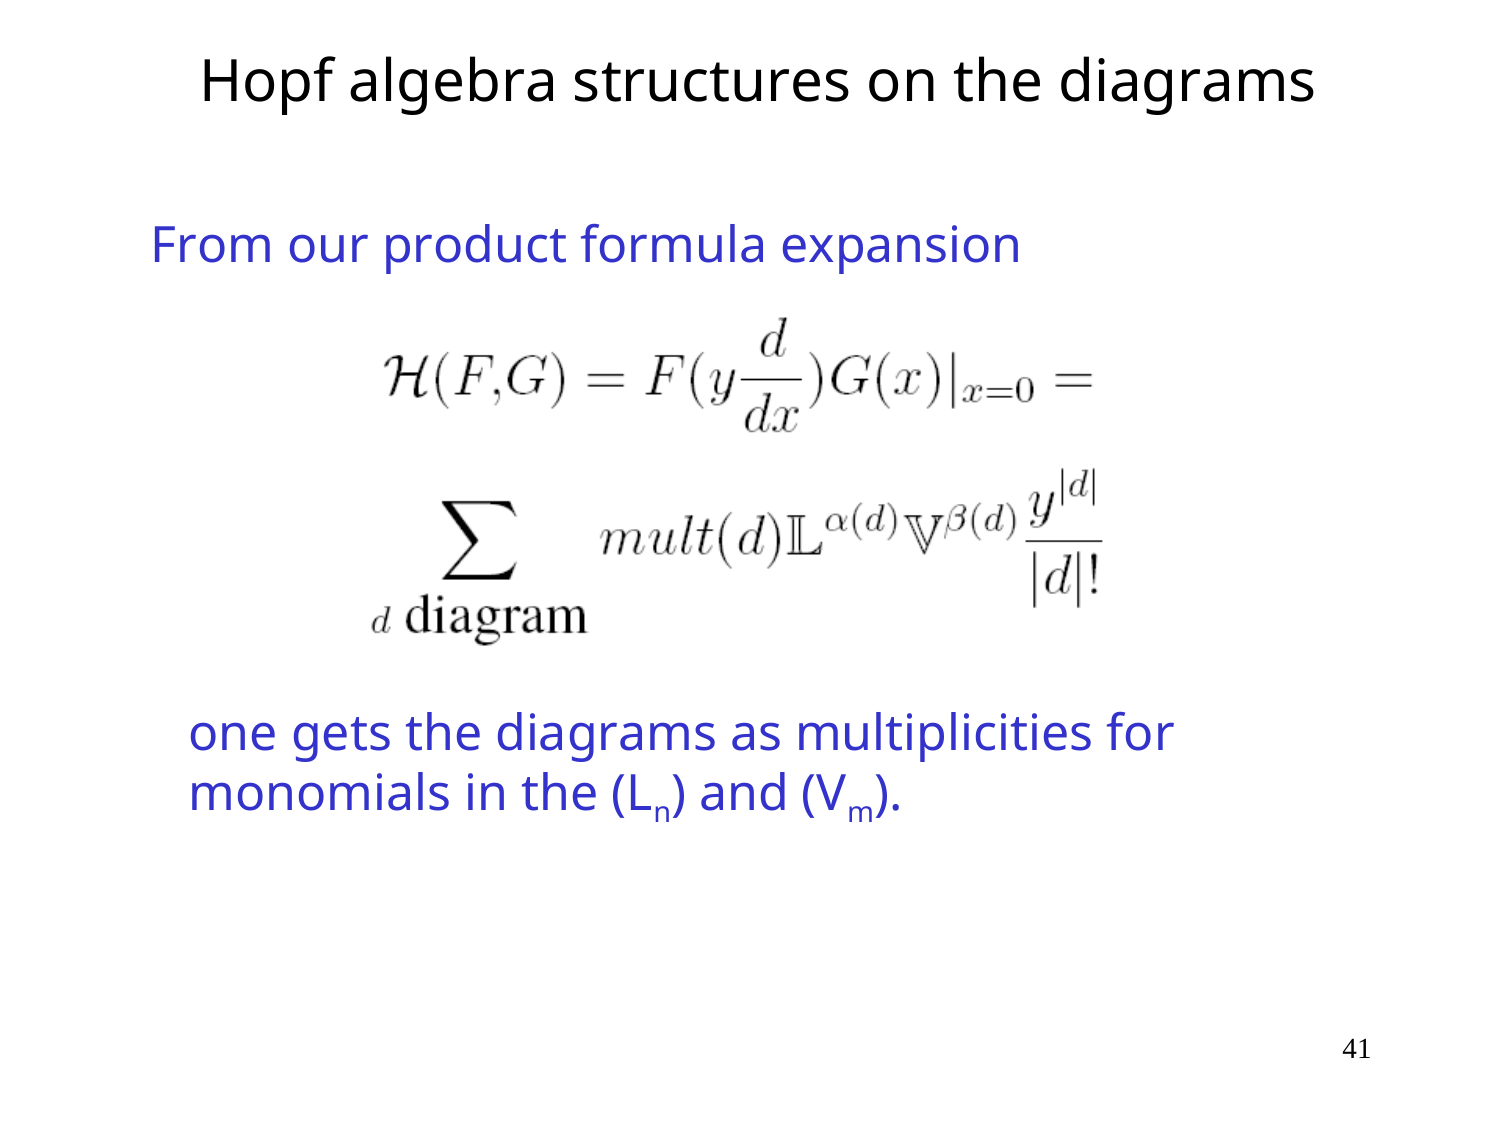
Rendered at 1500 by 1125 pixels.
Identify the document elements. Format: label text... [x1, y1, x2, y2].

text_box one gets the diagrams as multiplicities for monomials in the (Ln) and (Vm). [174, 692, 1204, 837]
text_box Hopf algebra structures on the diagrams [27, 35, 1490, 122]
picture [350, 299, 1126, 663]
text_box From our product formula expansion [135, 205, 1039, 281]
